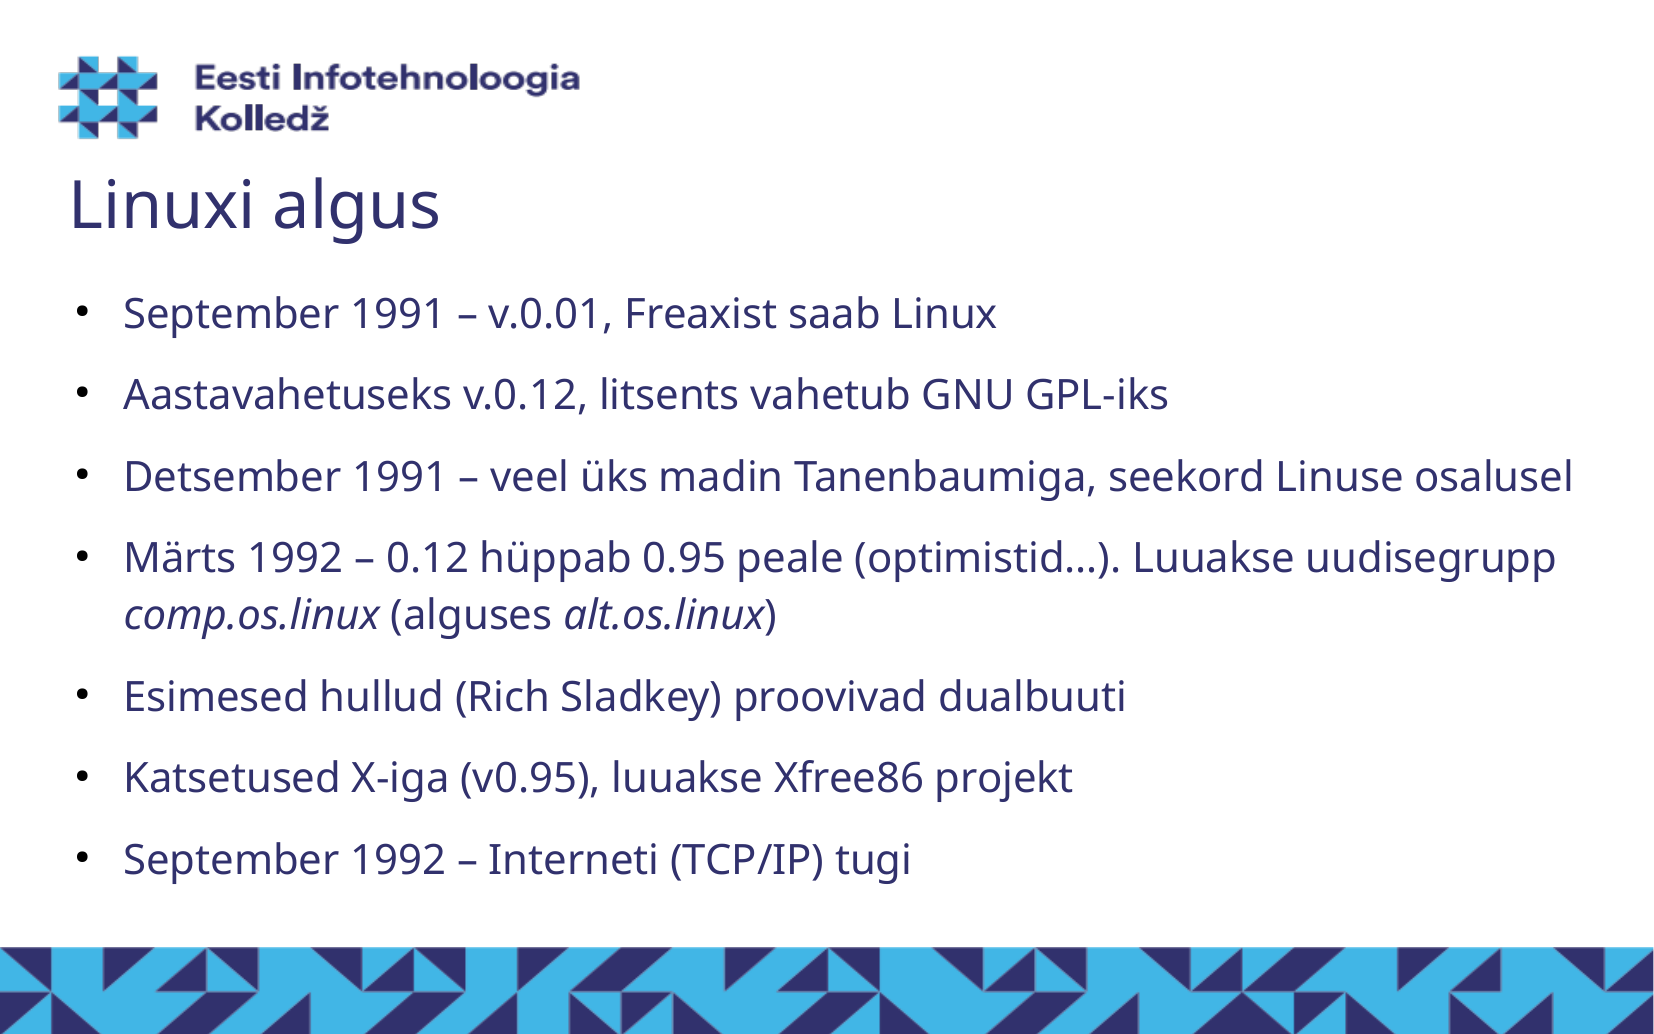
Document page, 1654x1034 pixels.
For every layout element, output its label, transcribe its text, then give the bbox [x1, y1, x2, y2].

list September 1991 – v.0.01, Freaxist saab Linux Aastavahetuseks v.0.12, litsents vahetub GNU GPL-iks Detsember 1991 – veel üks madin Tanenbaumiga, seekord Linuse osalusel Märts 1992 – 0.12 hüppab 0.95 peale (optimistid…). Luuakse uudisegrupp comp.os.linux (alguses alt.os.linux) Esimesed hullud (Rich Sladkey) proovivad dualbuuti Katsetused X-iga (v0.95), luuakse Xfree86 projekt September 1992 – Interneti (TCP/IP) tugi [59, 283, 1595, 936]
title Linuxi algus [68, 133, 1536, 272]
